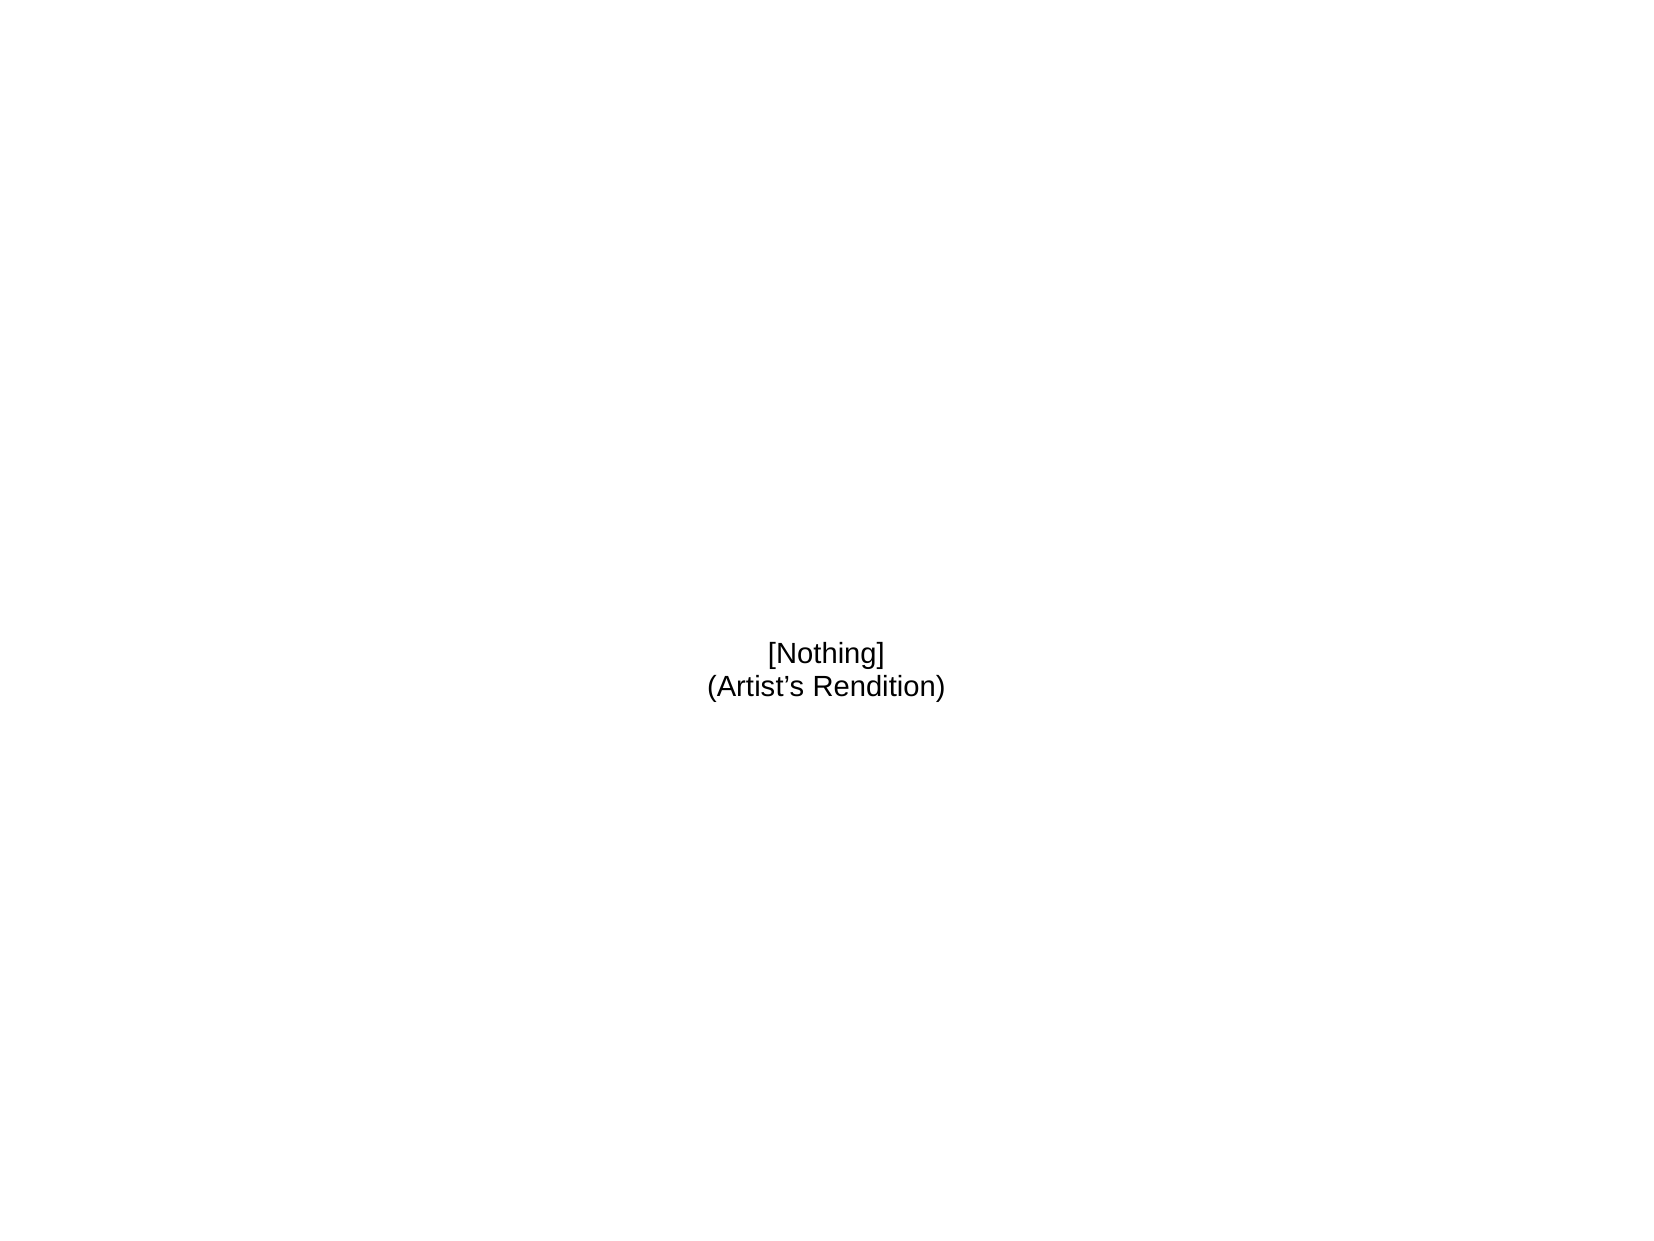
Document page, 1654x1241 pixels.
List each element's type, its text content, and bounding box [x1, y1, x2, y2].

text_box [Nothing] (Artist’s Rendition) [692, 629, 962, 711]
